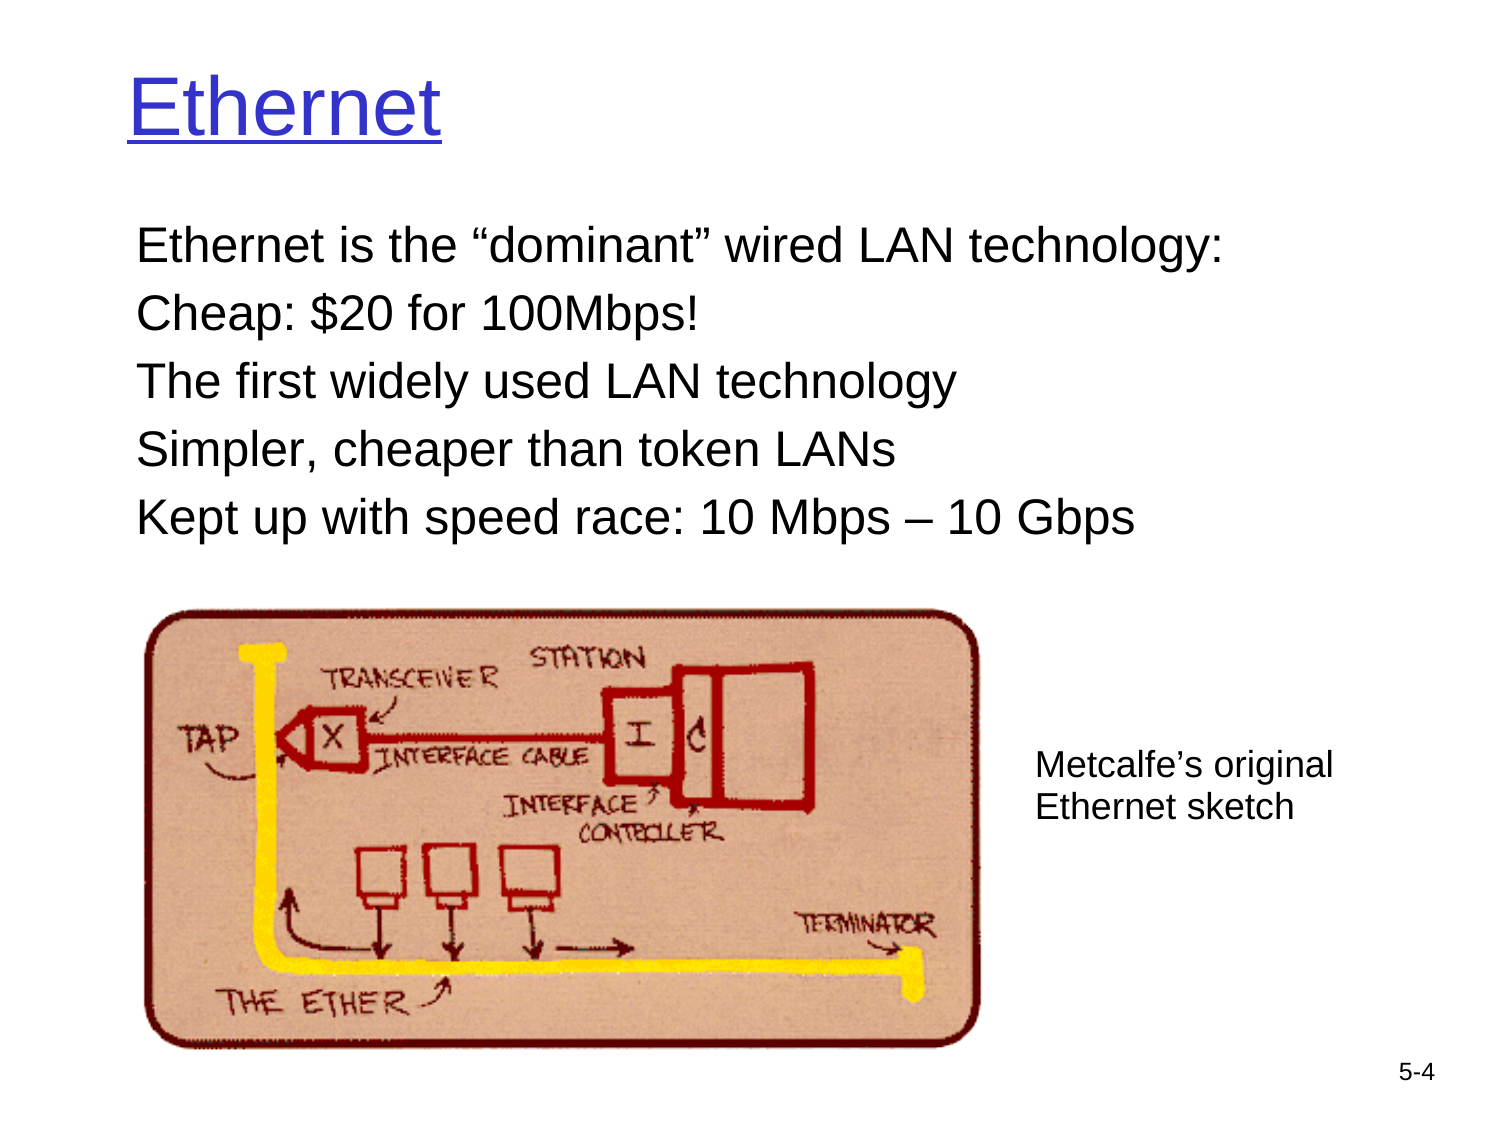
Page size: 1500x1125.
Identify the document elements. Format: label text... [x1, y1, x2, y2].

text_box Metcalfe’s original Ethernet sketch [1020, 736, 1450, 836]
title Ethernet [112, 37, 1388, 176]
picture [136, 602, 988, 1059]
list Ethernet is the “dominant” wired LAN technology: Cheap: $20 for 100Mbps! The first widely used LAN technology Simpler, cheaper than token LANs Kept up with speed race: 10 Mbps – 10 Gbps [121, 209, 1355, 622]
